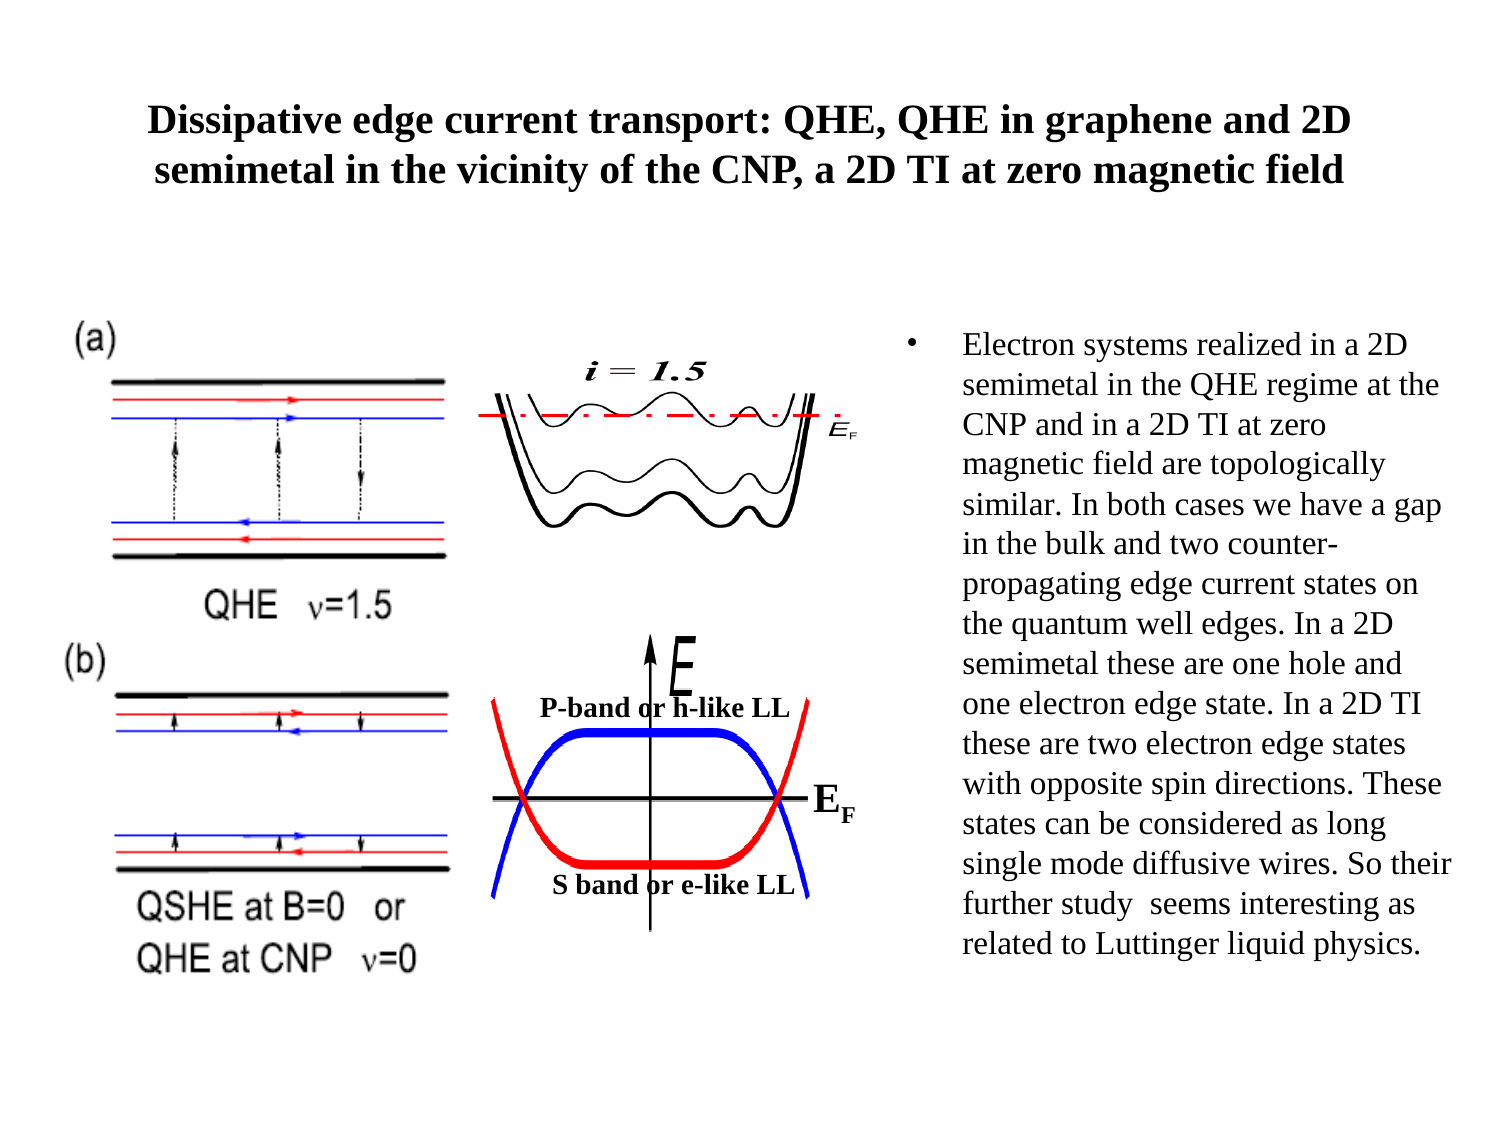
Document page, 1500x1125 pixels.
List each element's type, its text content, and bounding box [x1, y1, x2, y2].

picture [490, 633, 810, 932]
picture [478, 361, 857, 528]
text_box [0, 267, 497, 1008]
text_box EF [798, 763, 871, 836]
text_box P-band or h-like LL [525, 680, 807, 732]
text_box S band or e-like LL [537, 857, 811, 909]
text_box Electron systems realized in a 2D semimetal in the QHE regime at the CNP and in a 2D TI at zero magnetic field are topologically similar. In both cases we have a gap in the bulk and two counter-propagating edge current states on the quantum well edges. In a 2D semimetal these are one hole and one electron edge state. In a 2D TI these are two electron edge states with opposite spin directions. These states can be considered as long single mode diffusive wires. So their further study seems interesting as related to Luttinger liquid physics. [891, 314, 1471, 1035]
title Dissipative edge current transport: QHE, QHE in graphene and 2D semimetal in the vicinity of the CNP, a 2D TI at zero magnetic field [112, 76, 1388, 209]
